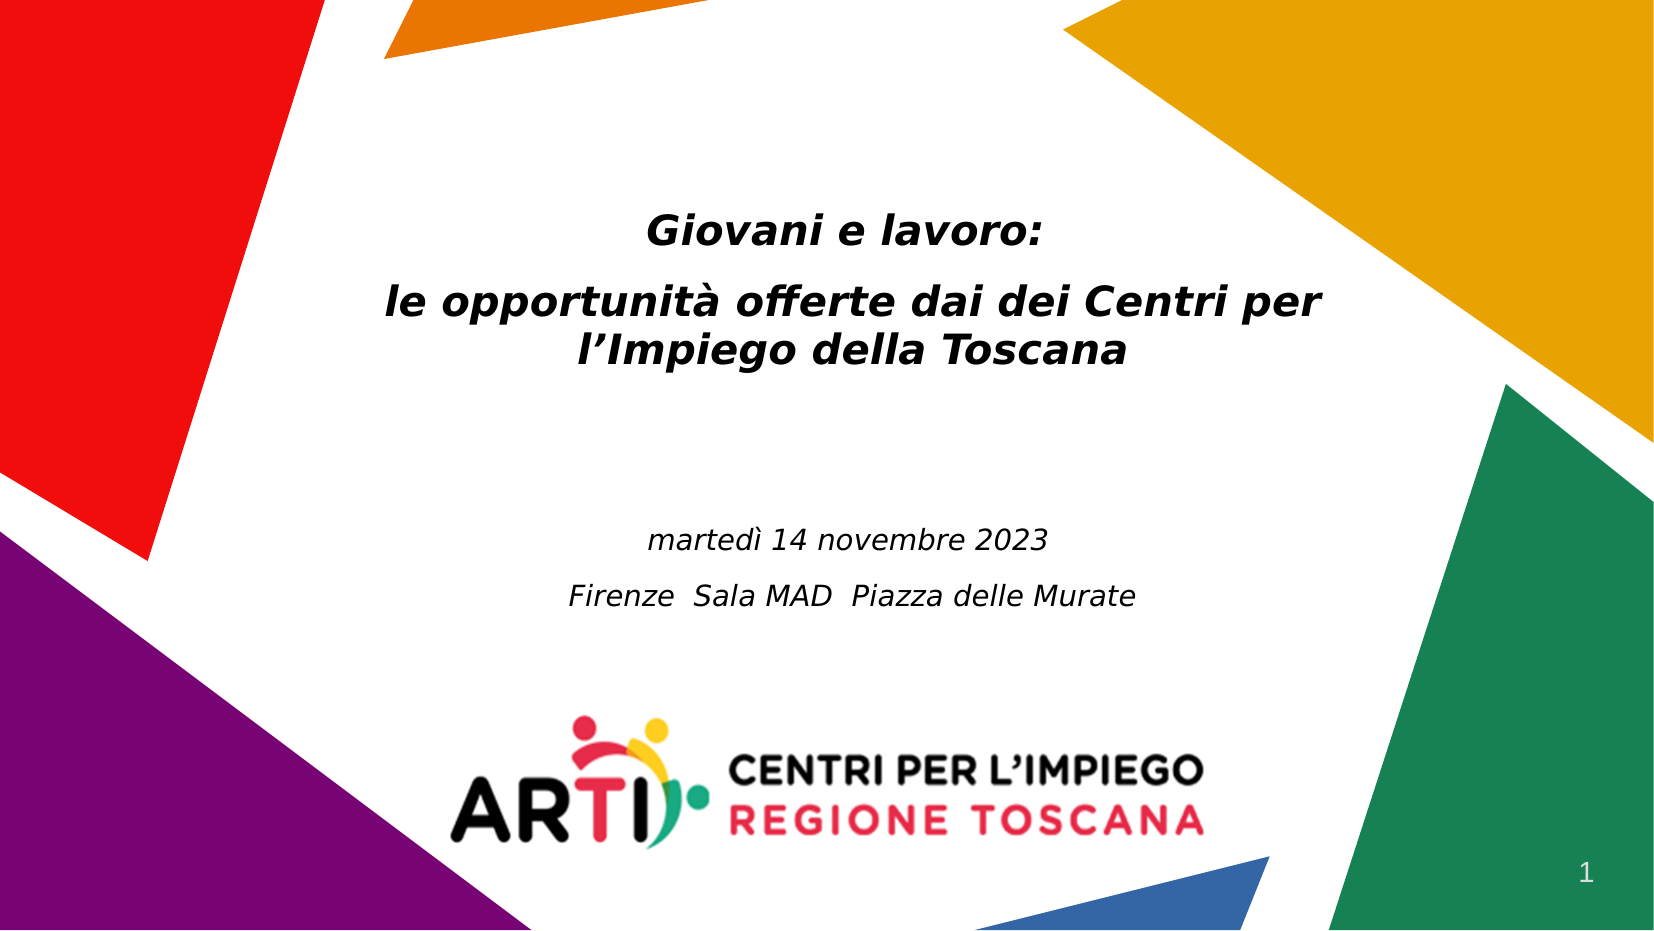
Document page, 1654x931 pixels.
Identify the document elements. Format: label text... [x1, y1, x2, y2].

list Giovani e lavoro: le opportunità offerte dai dei Centri per l’Impiego della Toscana martedì 14 novembre 2023 Firenze Sala MAD Piazza delle Murate [276, 206, 1359, 806]
picture [434, 708, 1220, 851]
